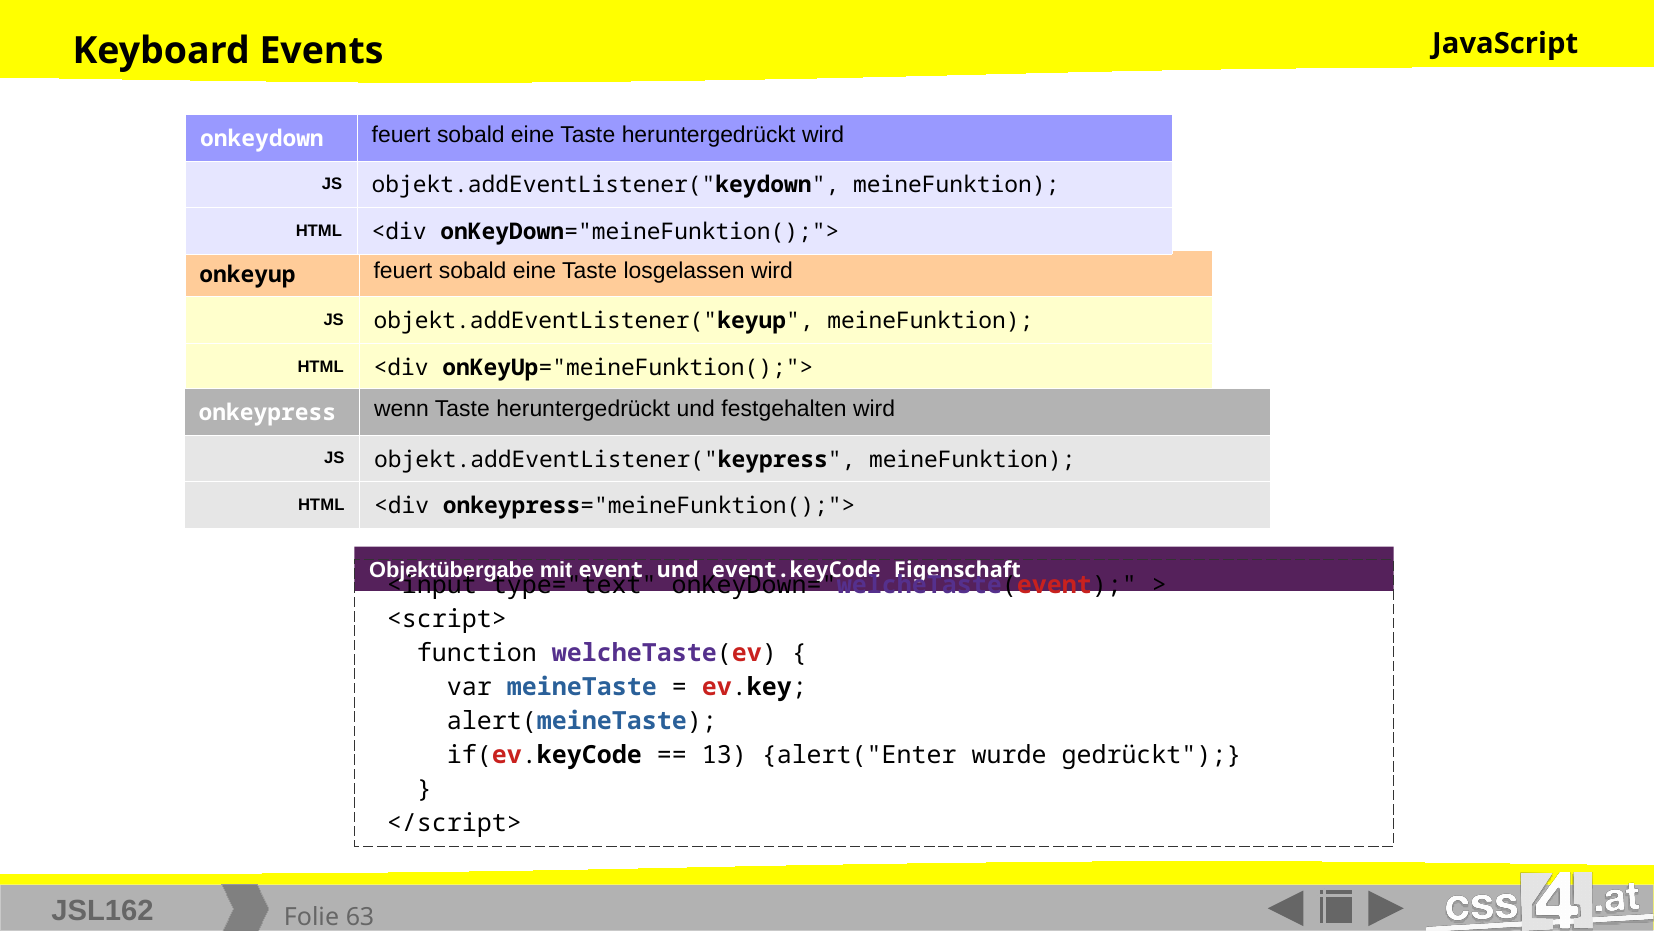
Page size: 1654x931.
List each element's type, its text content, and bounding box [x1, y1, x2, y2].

table_cell HTML [186, 344, 359, 388]
text_box <input type="text" onKeyDown="welcheTaste(event);" > <script> function welcheTaste(ev) { var meineTaste = ev.key; alert(meineTaste); if(ev.keyCode == 13) {alert("Enter wurde gedrückt");} } </script> [354, 584, 1394, 821]
table_header wenn Taste heruntergedrückt und festgehalten wird [360, 389, 1270, 435]
text_box Objektübergabe mit event und event.keyCode Eigenschaft [354, 549, 1394, 584]
text_box Keyboard Events [57, 16, 469, 69]
table_header feuert sobald eine Taste heruntergedrückt wird [358, 115, 1172, 161]
picture [1426, 872, 1654, 931]
table_cell objekt.addEventListener("keyup", meineFunktion); [360, 297, 1212, 343]
table_cell HTML [185, 482, 359, 528]
table_cell JS [185, 436, 359, 481]
table_cell HTML [186, 208, 357, 254]
table_cell objekt.addEventListener("keypress", meineFunktion); [360, 436, 1270, 481]
text_box JSL162 [36, 886, 209, 931]
table_cell <div onkeypress="meineFunktion();"> [360, 482, 1270, 528]
text_box [0, 861, 1654, 931]
table_cell objekt.addEventListener("keydown", meineFunktion); [358, 162, 1172, 207]
table_header feuert sobald eine Taste losgelassen wird [360, 251, 1212, 296]
table_cell <div onKeyUp="meineFunktion();"> [360, 344, 1212, 388]
text_box [0, 0, 1654, 83]
table_header onkeydown [186, 115, 357, 161]
table_cell JS [186, 162, 357, 207]
table_cell JS [186, 297, 359, 343]
table_cell <div onKeyDown="meineFunktion();"> [358, 208, 1172, 254]
table_header onkeypress [185, 389, 359, 435]
text_box Folie <Foliennummer> [269, 891, 542, 931]
text_box JavaScript [1417, 15, 1607, 60]
table_header onkeyup [186, 255, 359, 296]
